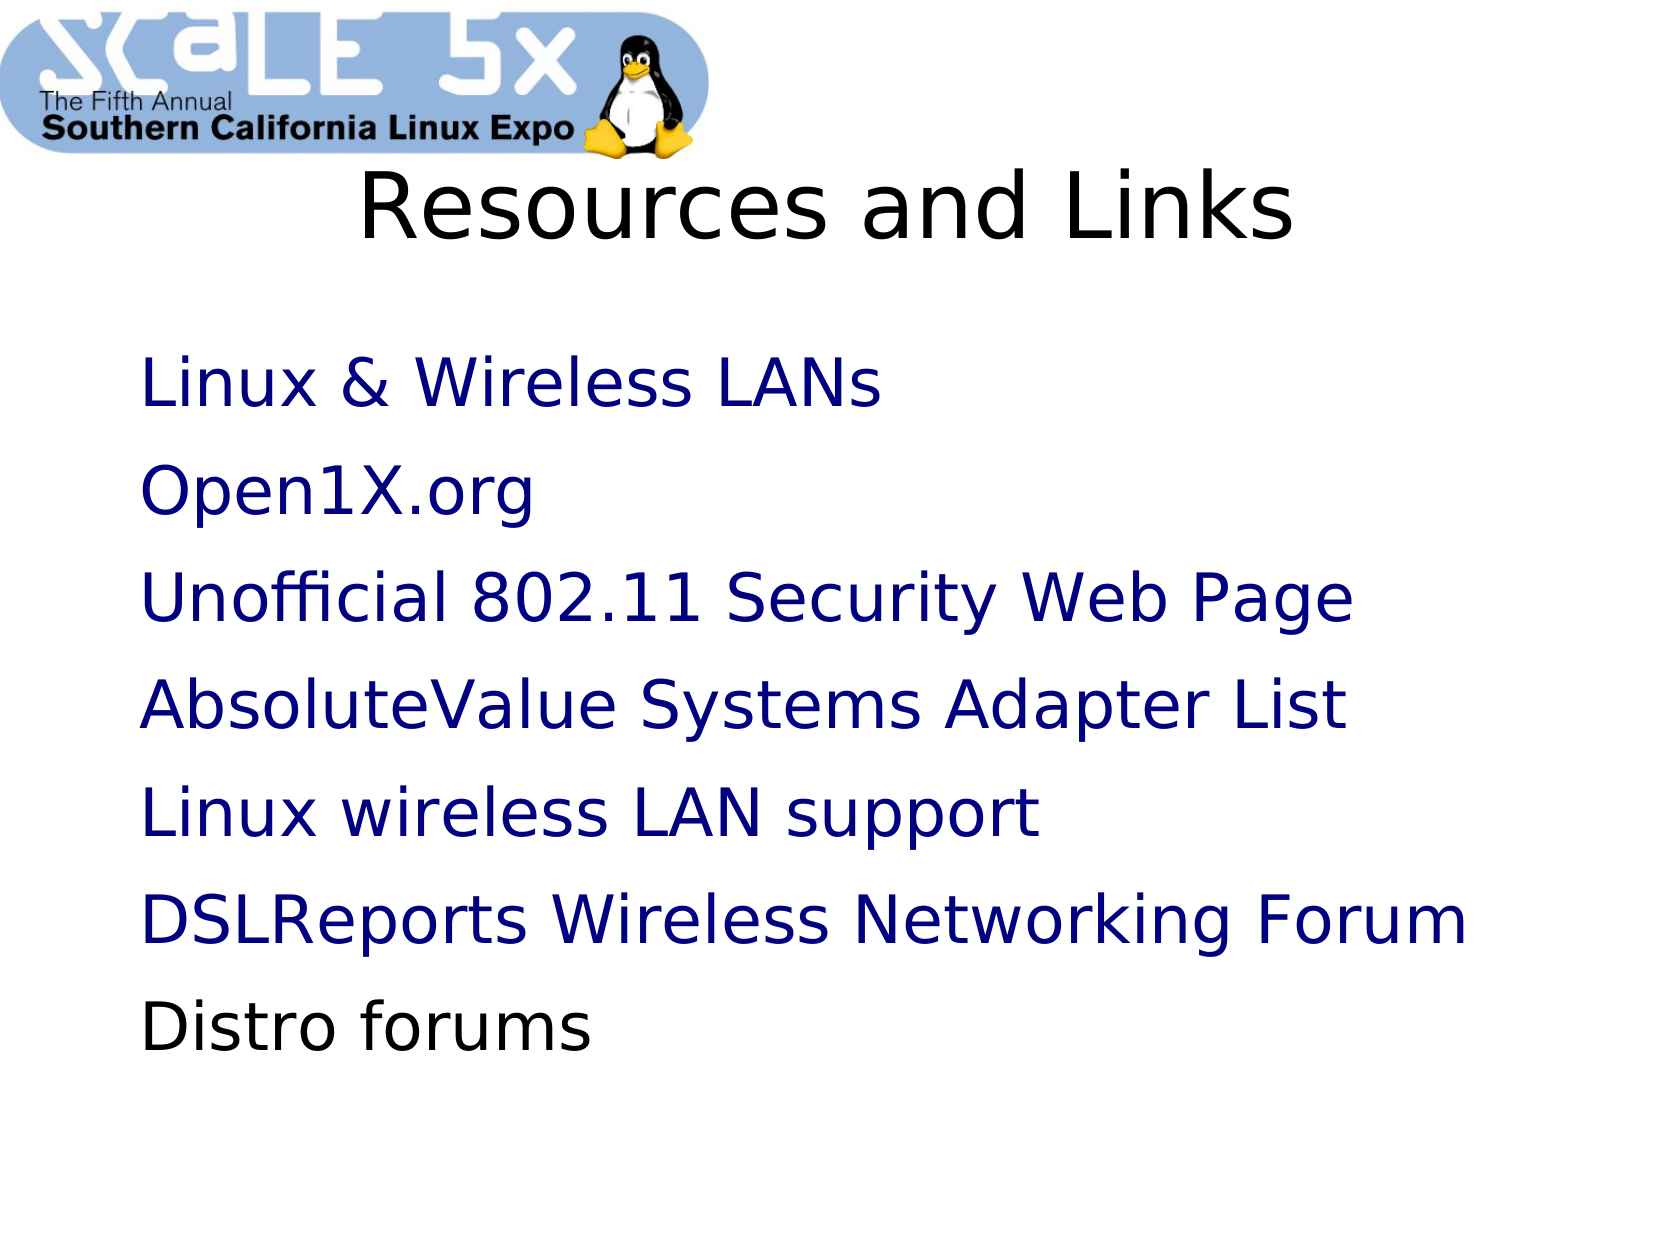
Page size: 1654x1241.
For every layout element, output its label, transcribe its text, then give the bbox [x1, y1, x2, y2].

list Linux & Wireless LANs Open1X.org Unofficial 802.11 Security Web Page AbsoluteValue Systems Adapter List Linux wireless LAN support DSLReports Wireless Networking Forum Distro forums [121, 344, 1533, 1241]
picture [0, 3, 709, 159]
title Resources and Links [121, 102, 1533, 311]
